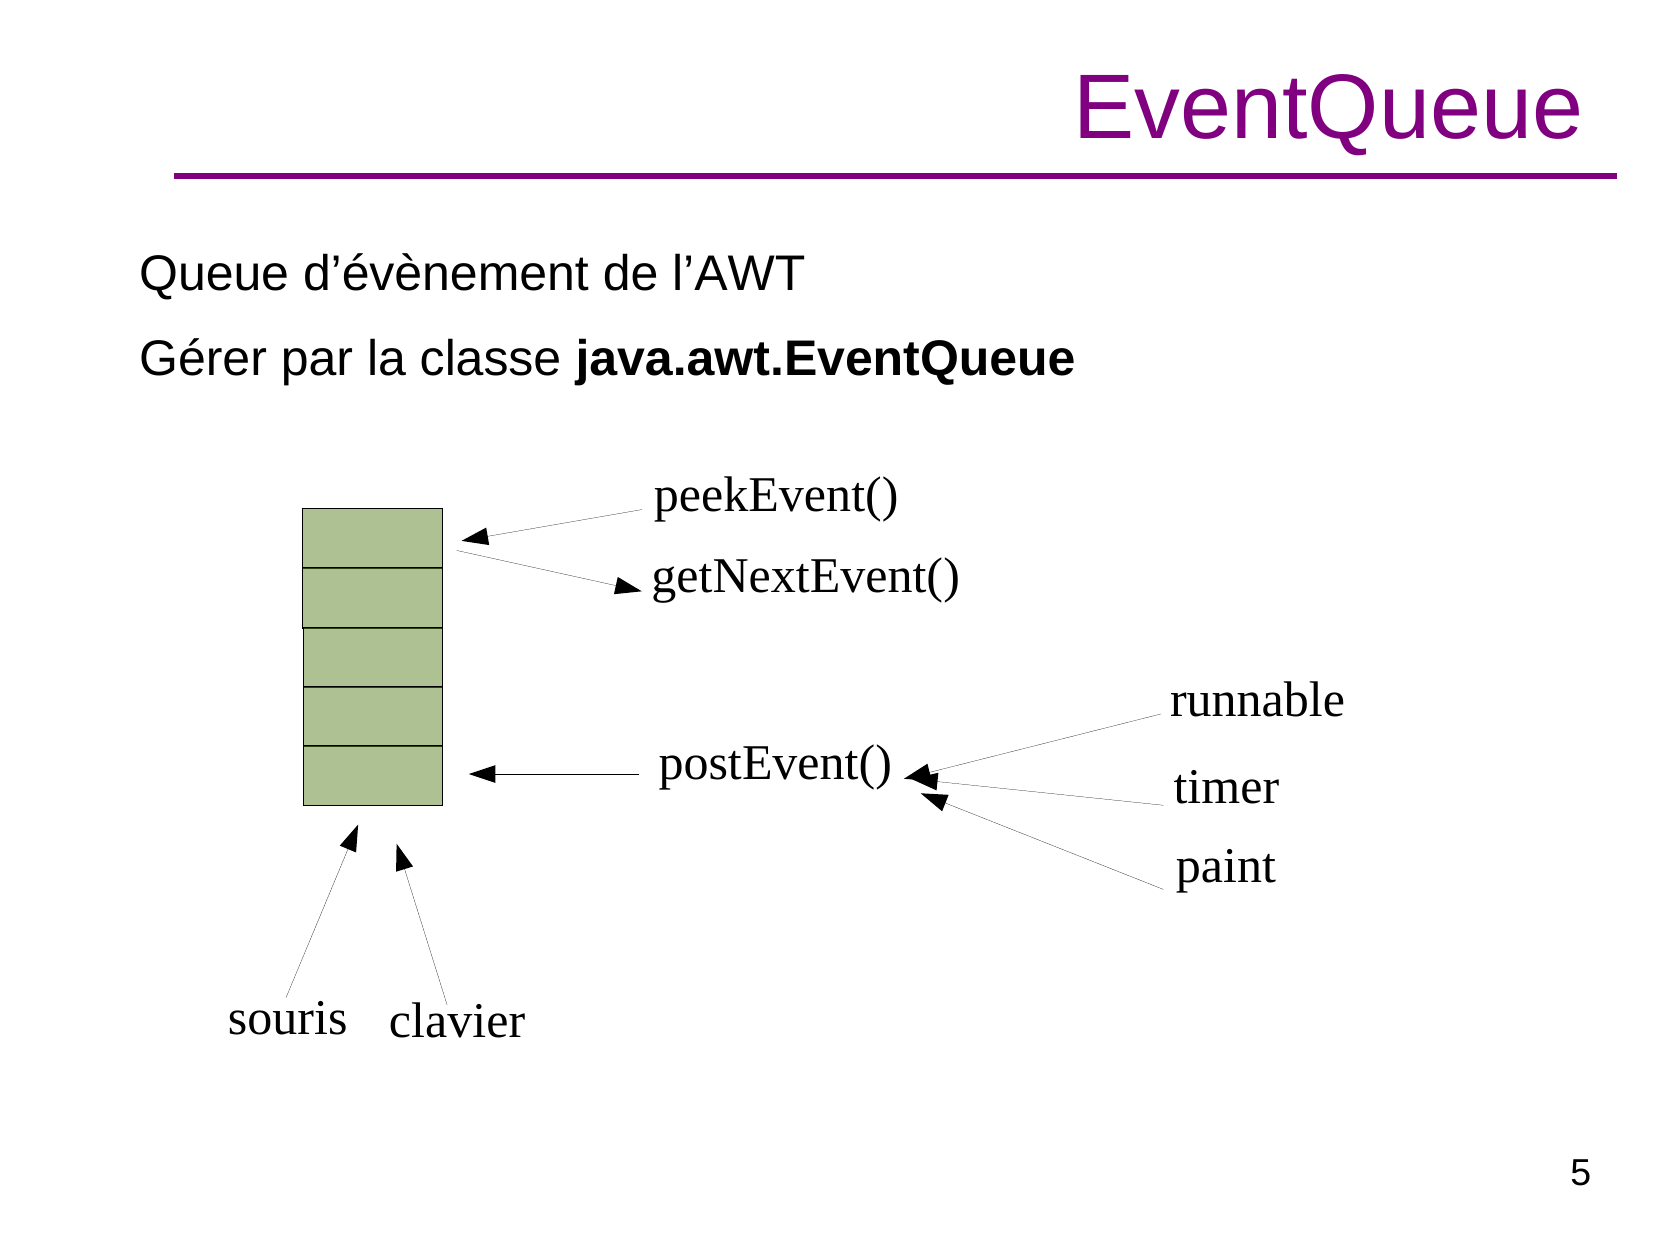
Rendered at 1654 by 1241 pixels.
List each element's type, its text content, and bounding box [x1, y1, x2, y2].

text_box timer [1173, 758, 1280, 815]
text_box getNextEvent() [651, 548, 961, 605]
title EventQueue [84, 55, 1584, 159]
text_box [302, 508, 443, 806]
text_box paint [1175, 838, 1277, 895]
text_box peekEvent() [653, 466, 899, 523]
list Queue d’évènement de l’AWT Gérer par la classe java.awt.EventQueue [121, 244, 1534, 438]
text_box postEvent() [658, 735, 893, 792]
text_box clavier [389, 993, 526, 1050]
text_box souris [228, 989, 348, 1047]
text_box runnable [1170, 672, 1346, 729]
